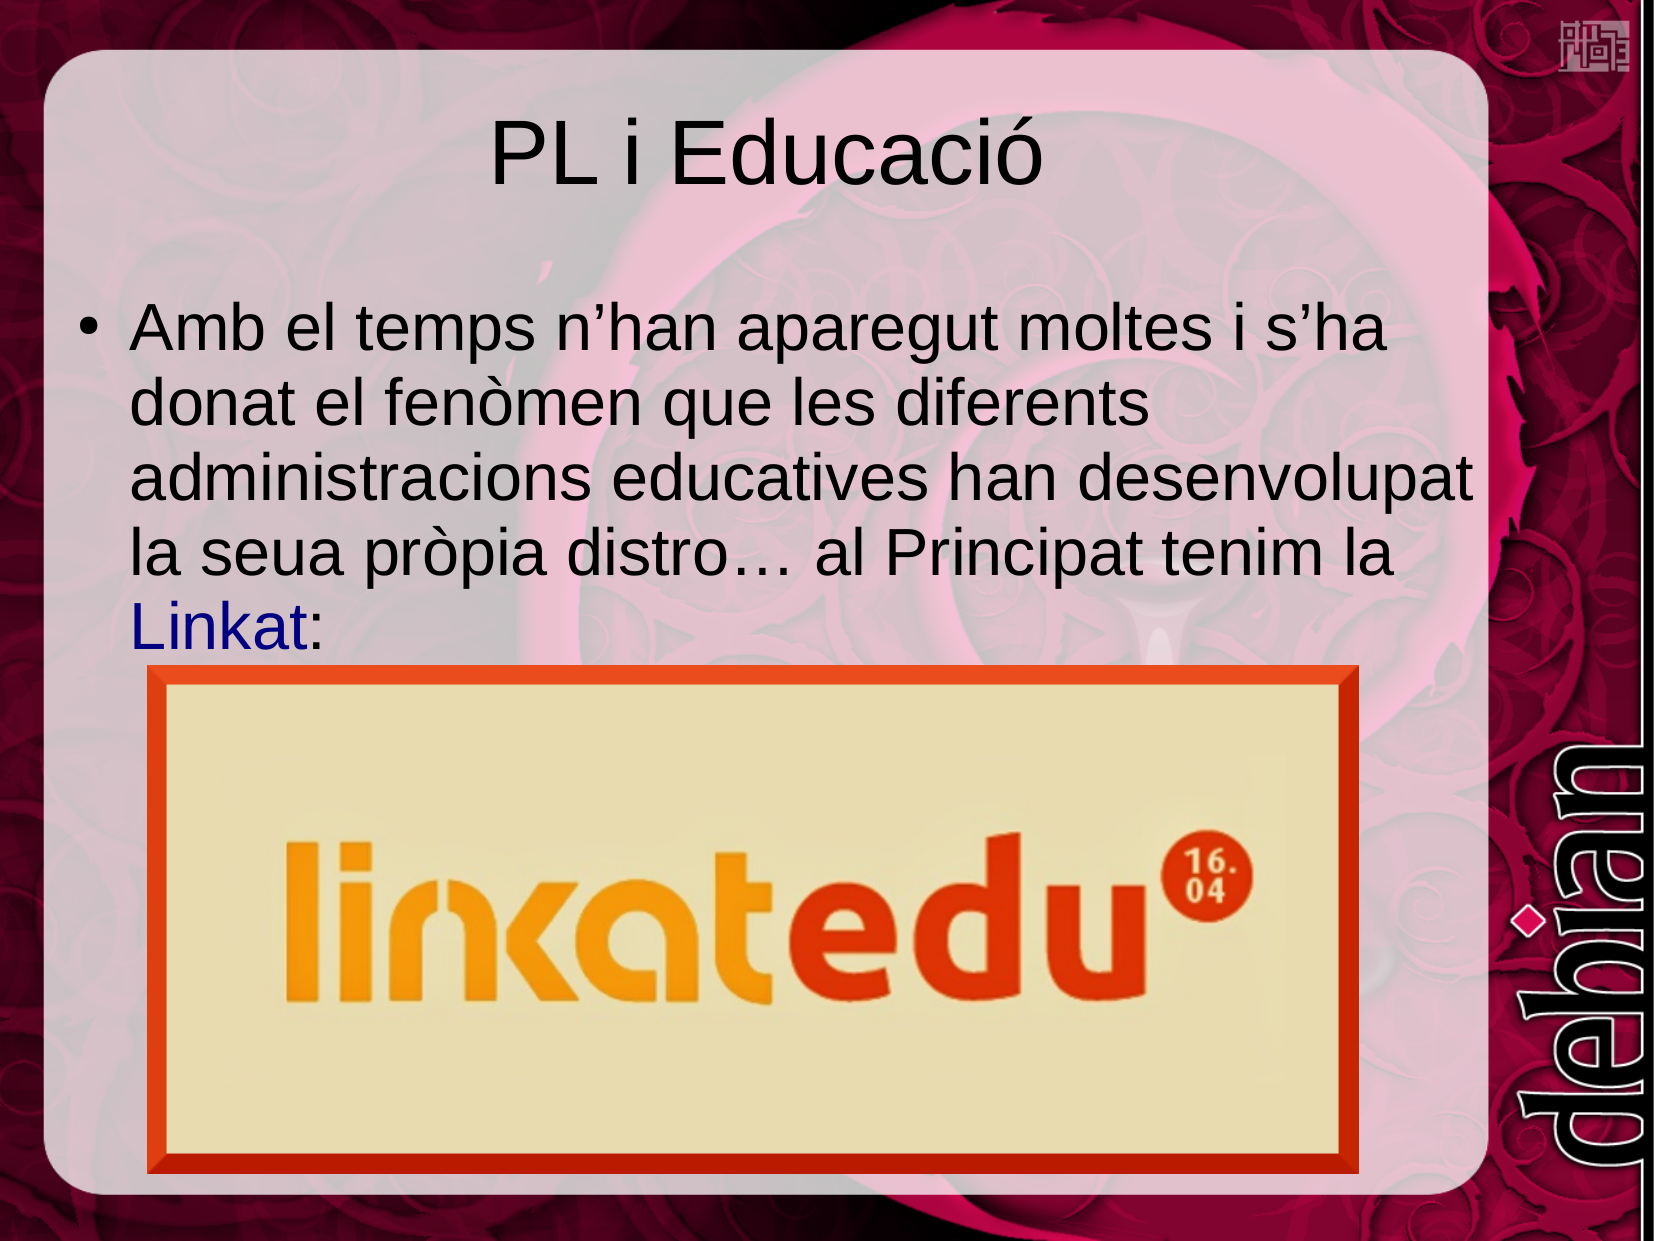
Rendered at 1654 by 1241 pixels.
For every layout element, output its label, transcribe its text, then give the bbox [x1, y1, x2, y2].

list Amb el temps n’han aparegut moltes i s’ha donat el fenòmen que les diferents administracions educatives han desenvolupat la seua pròpia distro… al Principat tenim la Linkat: [59, 290, 1477, 1109]
title PL i Educació [59, 49, 1477, 257]
picture [0, 0, 1654, 1241]
